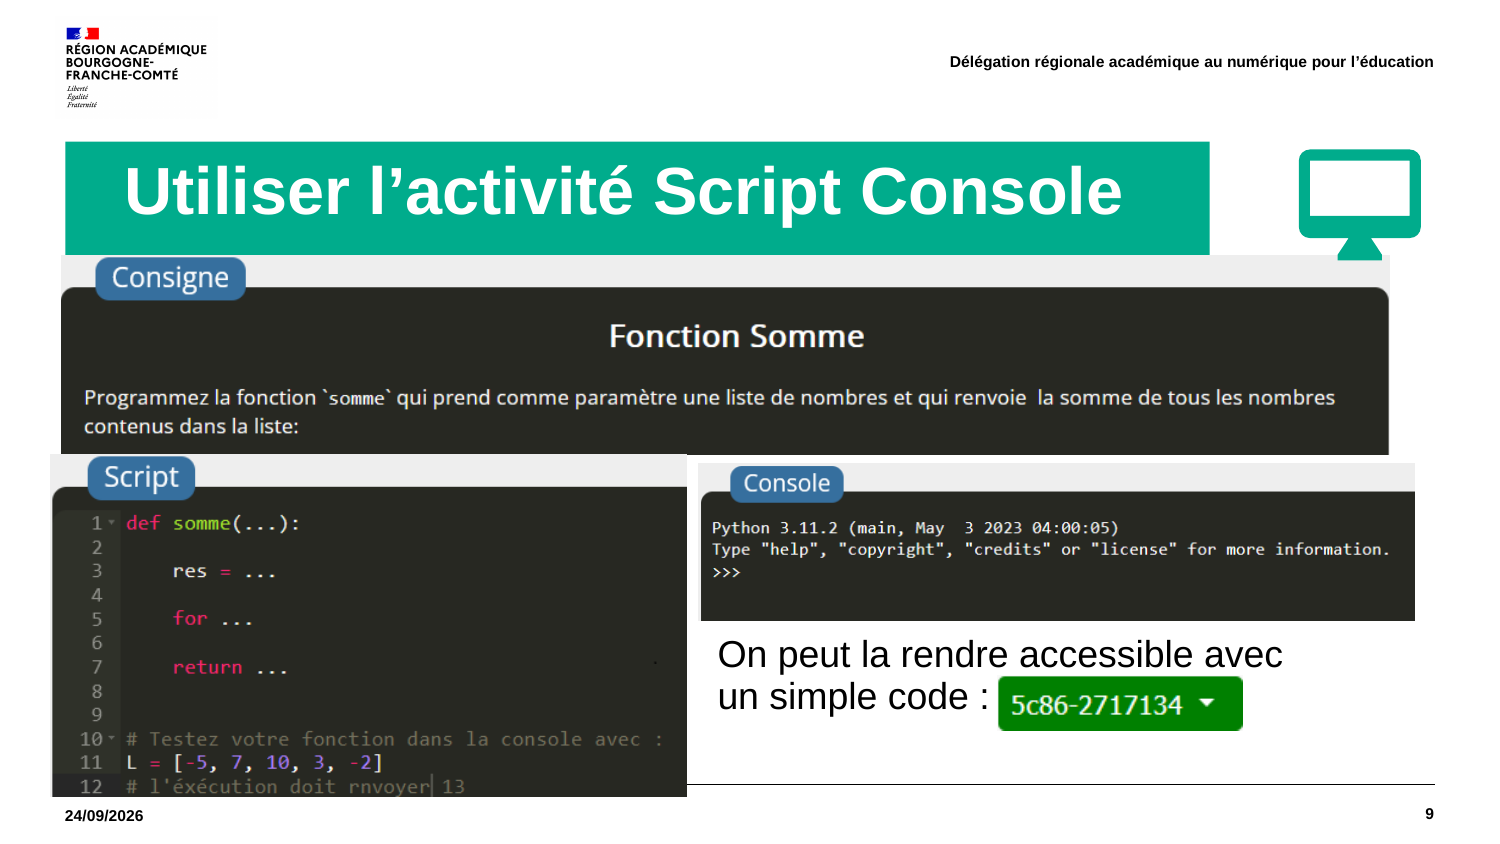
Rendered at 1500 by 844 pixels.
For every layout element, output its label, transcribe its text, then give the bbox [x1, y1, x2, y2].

text_box Utiliser l’activité Script Console [65, 141, 1210, 255]
text_box <numéro> [1213, 784, 1435, 843]
text_box Délégation régionale académique au numérique pour l’éducation [470, 32, 1435, 91]
picture [50, 255, 1390, 797]
text_box 14/02/2024 [64, 797, 245, 843]
picture [55, 16, 218, 119]
text_box On peut la rendre accessible avec un simple code : [702, 625, 1336, 767]
picture [698, 463, 1415, 621]
picture [997, 675, 1243, 731]
